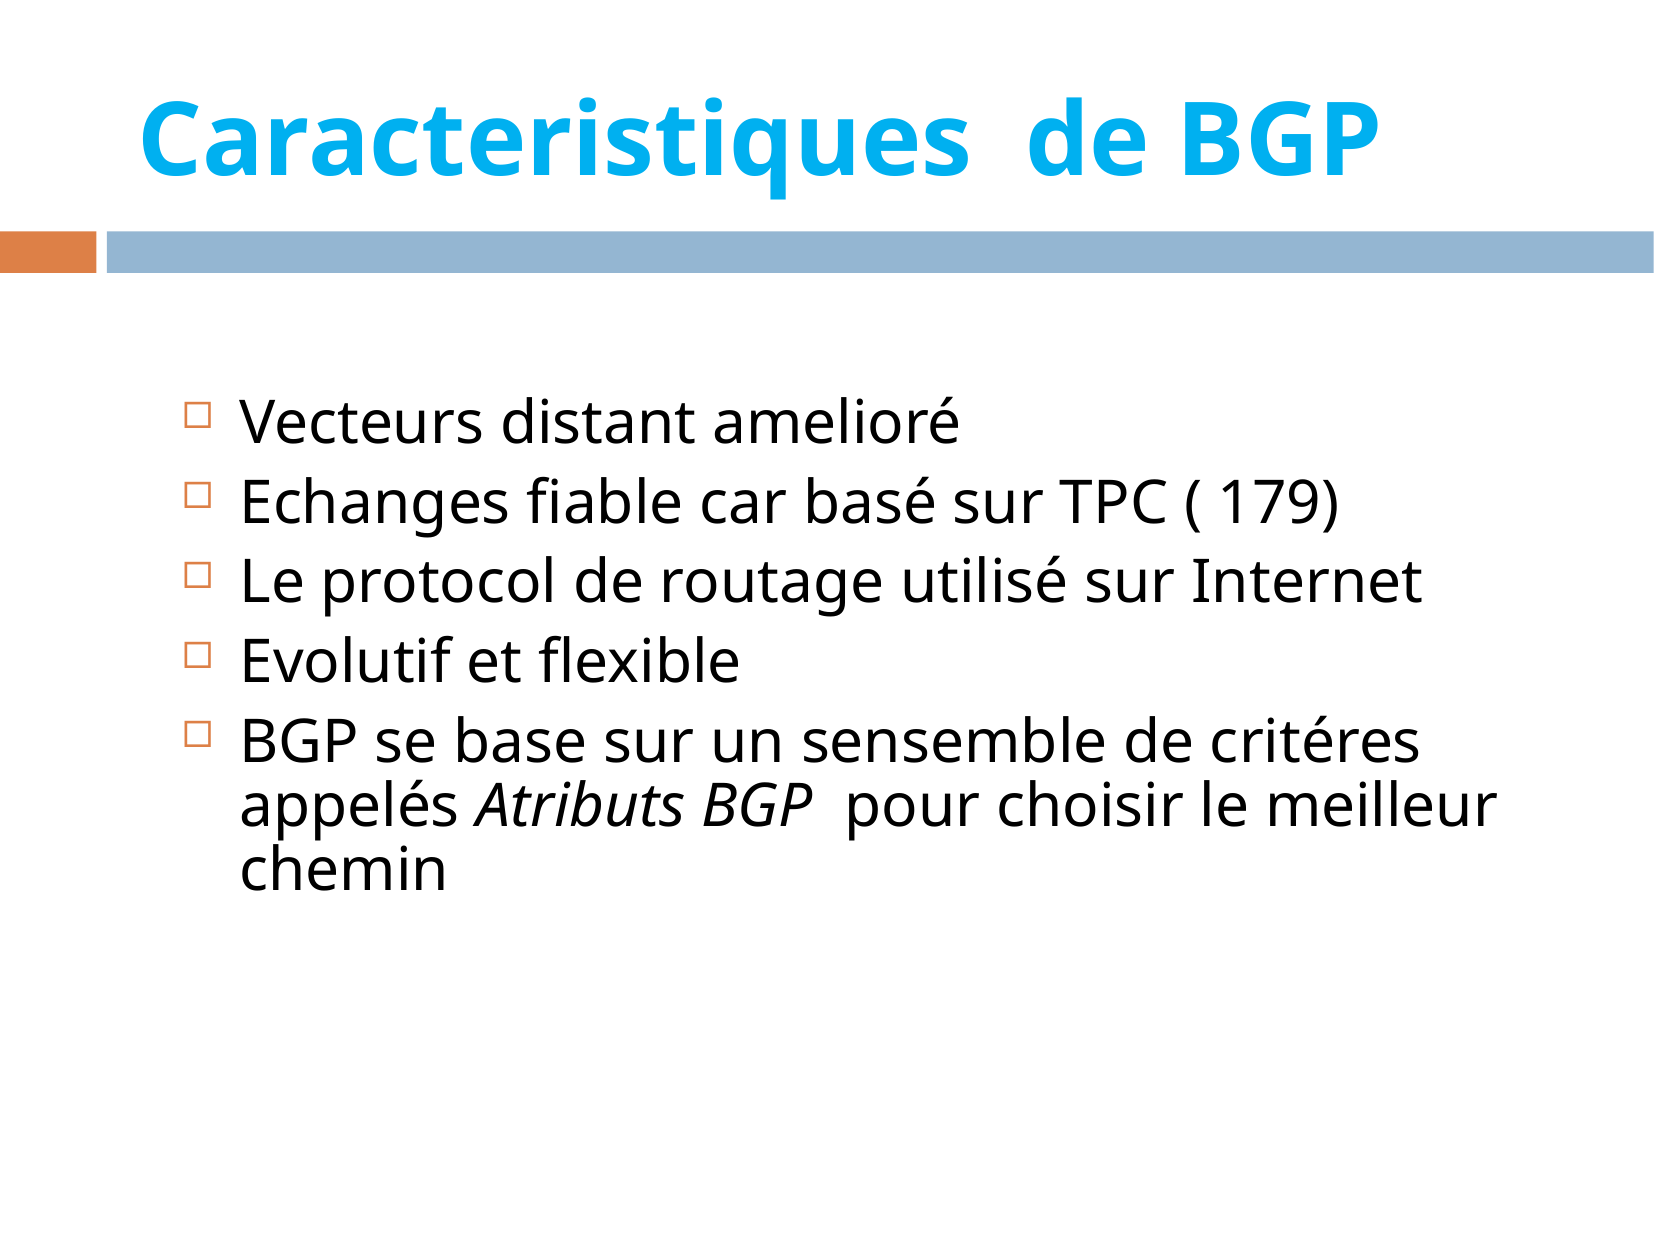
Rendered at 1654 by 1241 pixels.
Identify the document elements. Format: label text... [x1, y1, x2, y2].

list Vecteurs distant amelioré Echanges fiable car basé sur TPC ( 179) Le protocol de routage utilisé sur Internet Evolutif et flexible BGP se base sur un sensemble de critéres appelés Atributs BGP pour choisir le meilleur chemin [123, 289, 1557, 1131]
title Caracteristiques de BGP [123, 41, 1530, 249]
